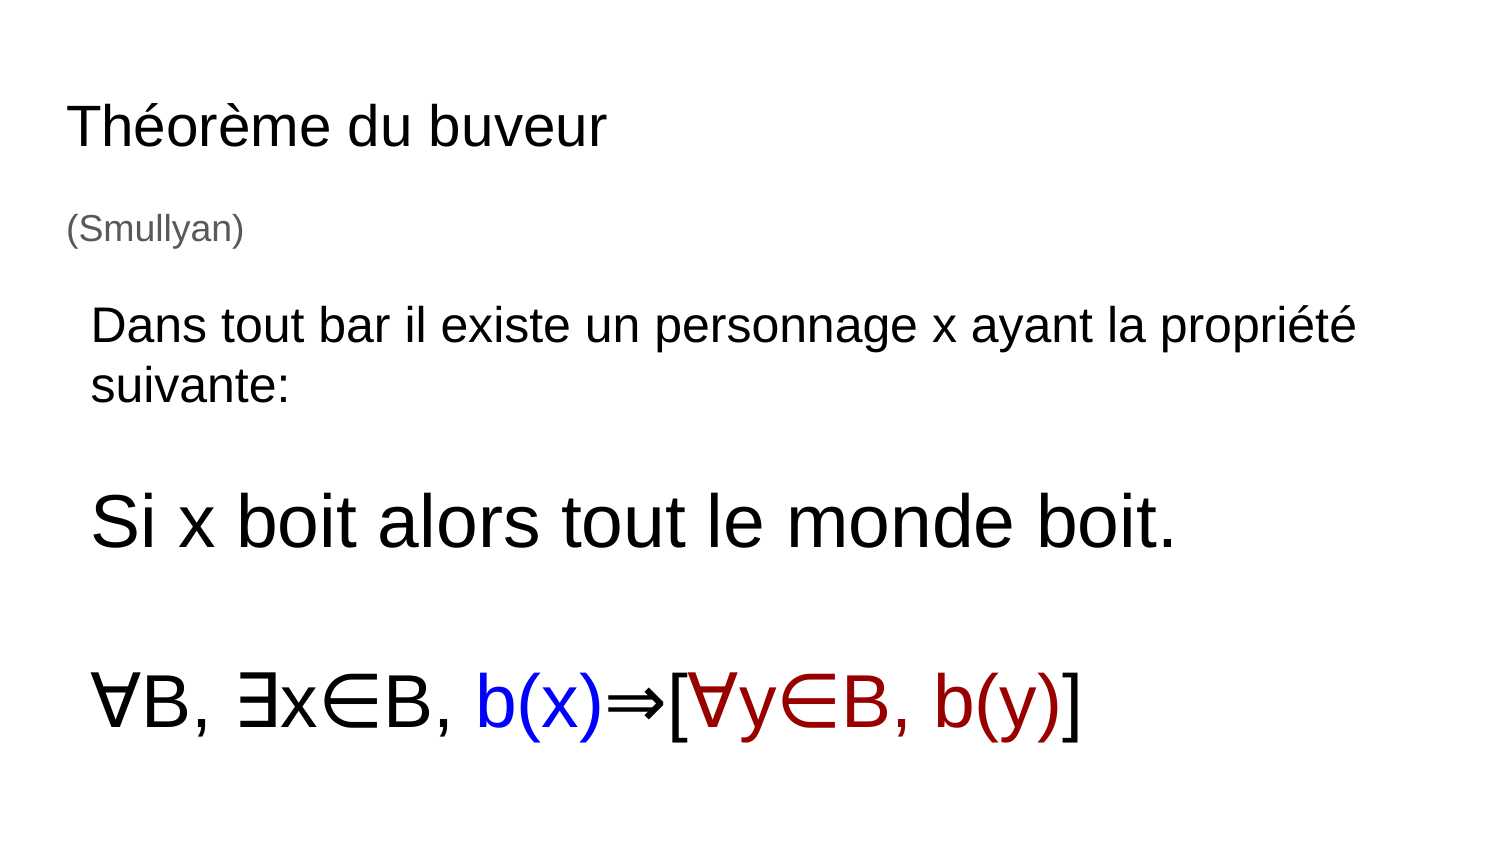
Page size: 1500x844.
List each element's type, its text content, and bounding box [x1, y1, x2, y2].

list (Smullyan) [51, 189, 282, 275]
text_box Dans tout bar il existe un personnage x ayant la propriété suivante: Si x boit alors tout le monde boit. ∀B, ∃x∈B, b(x)⇒[∀y∈B, b(y)] [75, 277, 1463, 817]
title Théorème du buveur [51, 72, 1449, 167]
